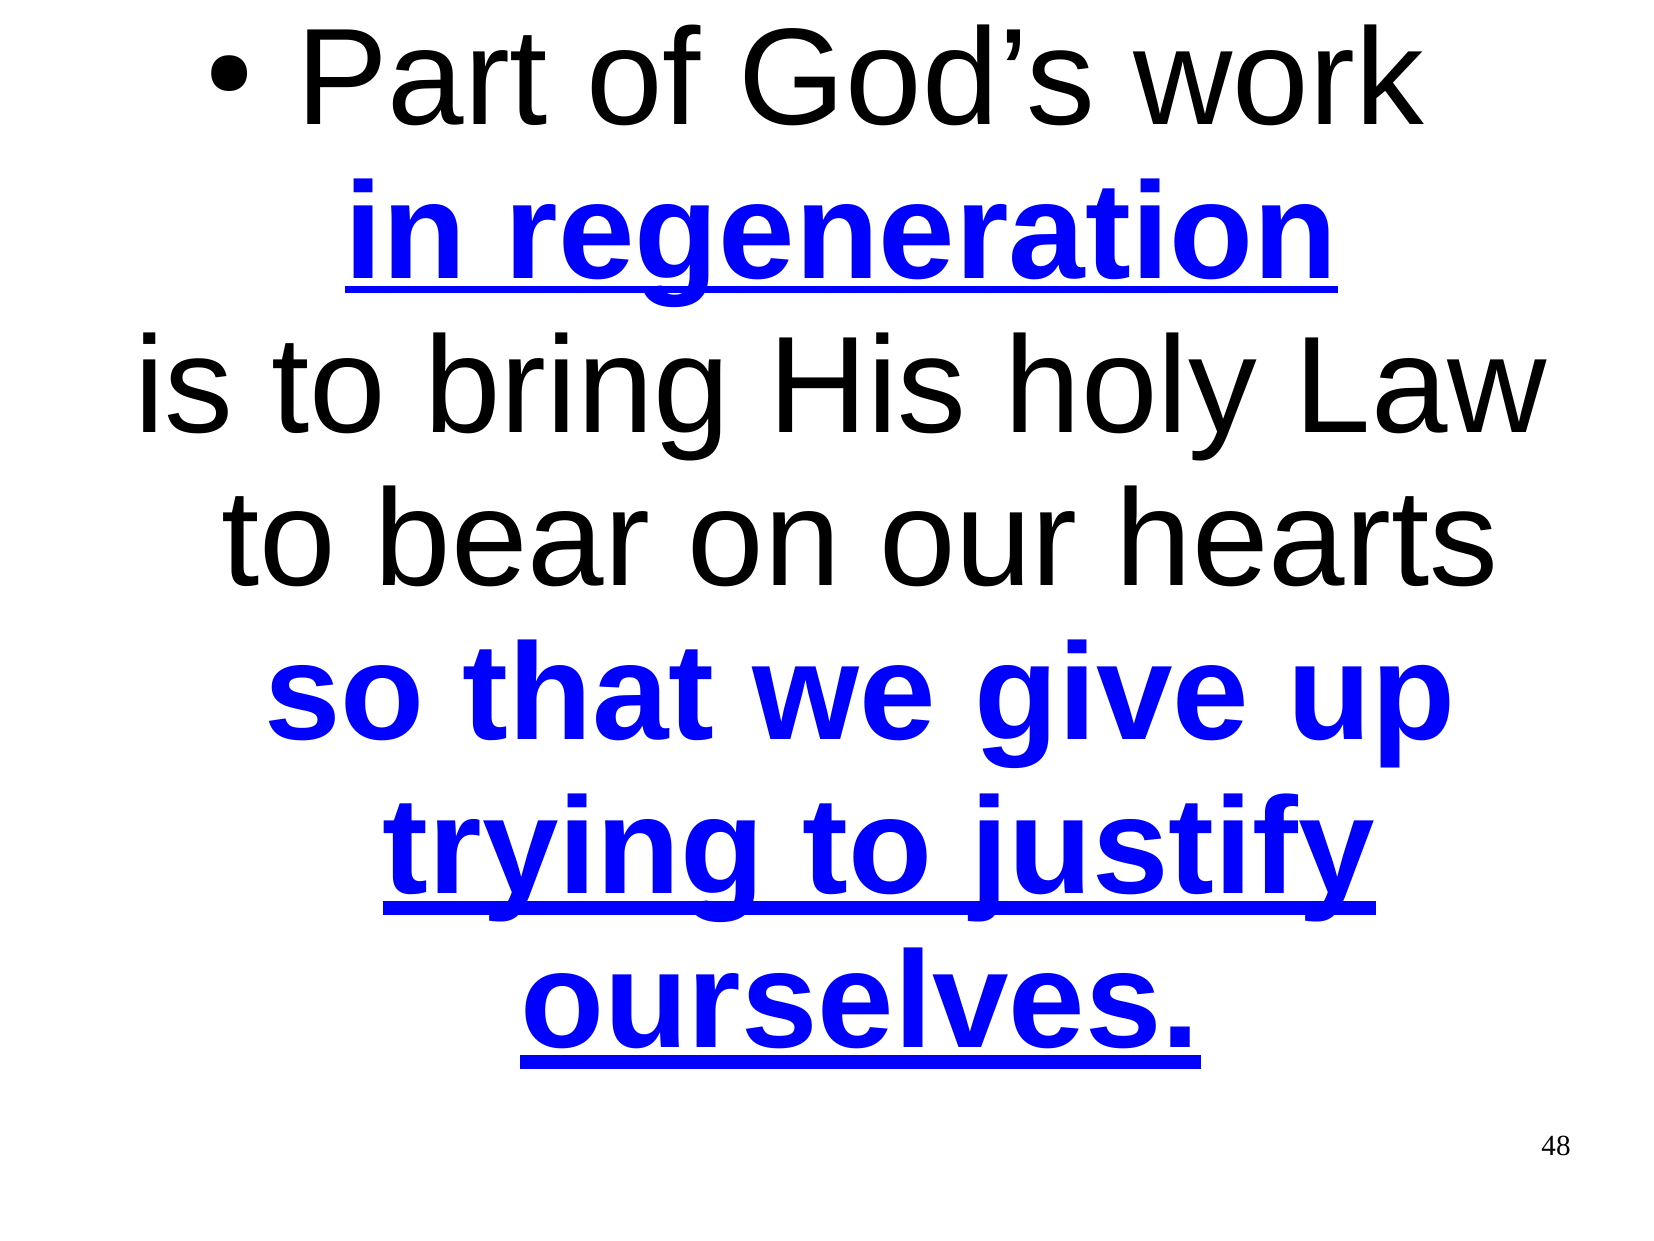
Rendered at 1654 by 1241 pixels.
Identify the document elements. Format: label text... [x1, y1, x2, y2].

list Part of God’s work in regeneration is to bring His holy Law to bear on our hearts so that we give up trying to justify ourselves. [0, 0, 1651, 1238]
